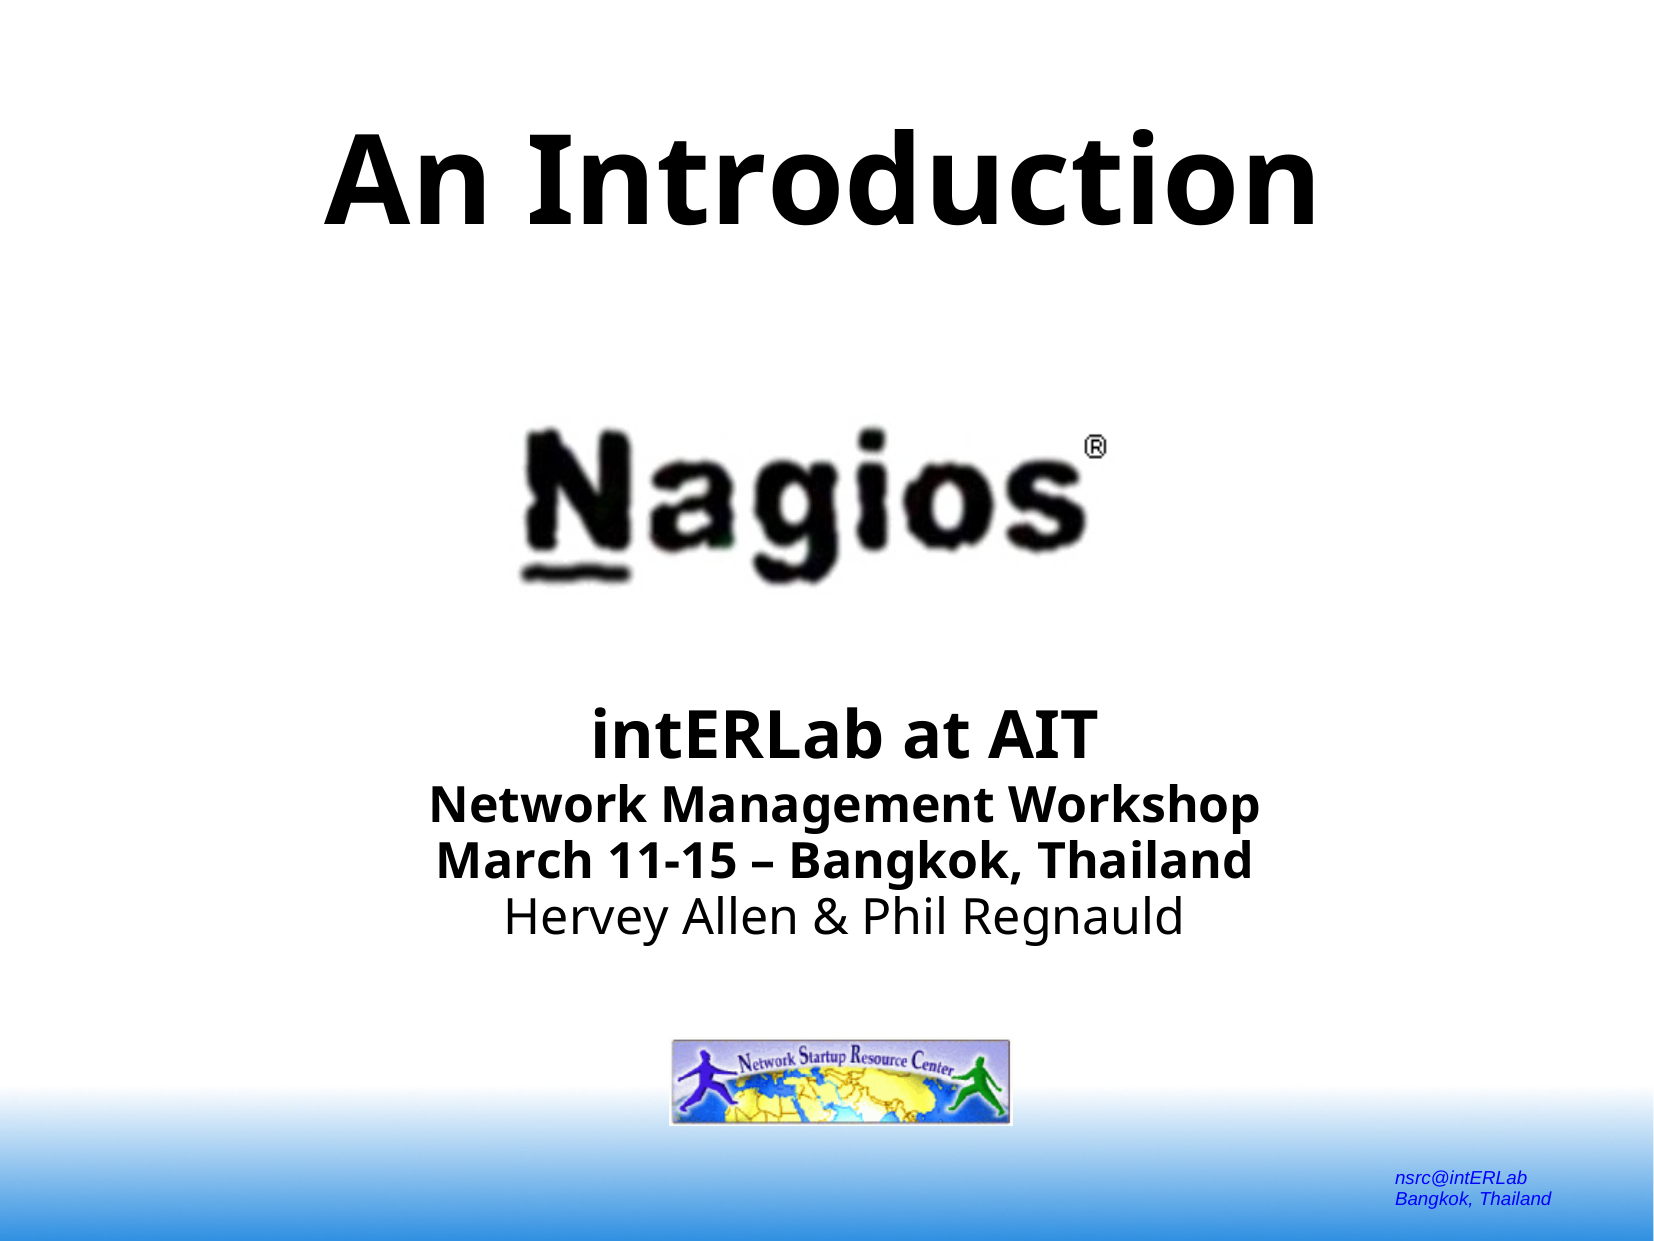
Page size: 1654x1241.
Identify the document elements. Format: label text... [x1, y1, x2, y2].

picture [669, 1037, 1013, 1126]
picture [509, 414, 1115, 596]
subtitle intERLab at AIT Network Management Workshop March 11-15 – Bangkok, Thailand Hervey Allen & Phil Regnauld [121, 344, 1534, 1127]
title An Introduction [62, 76, 1587, 276]
picture [0, 1083, 1654, 1241]
